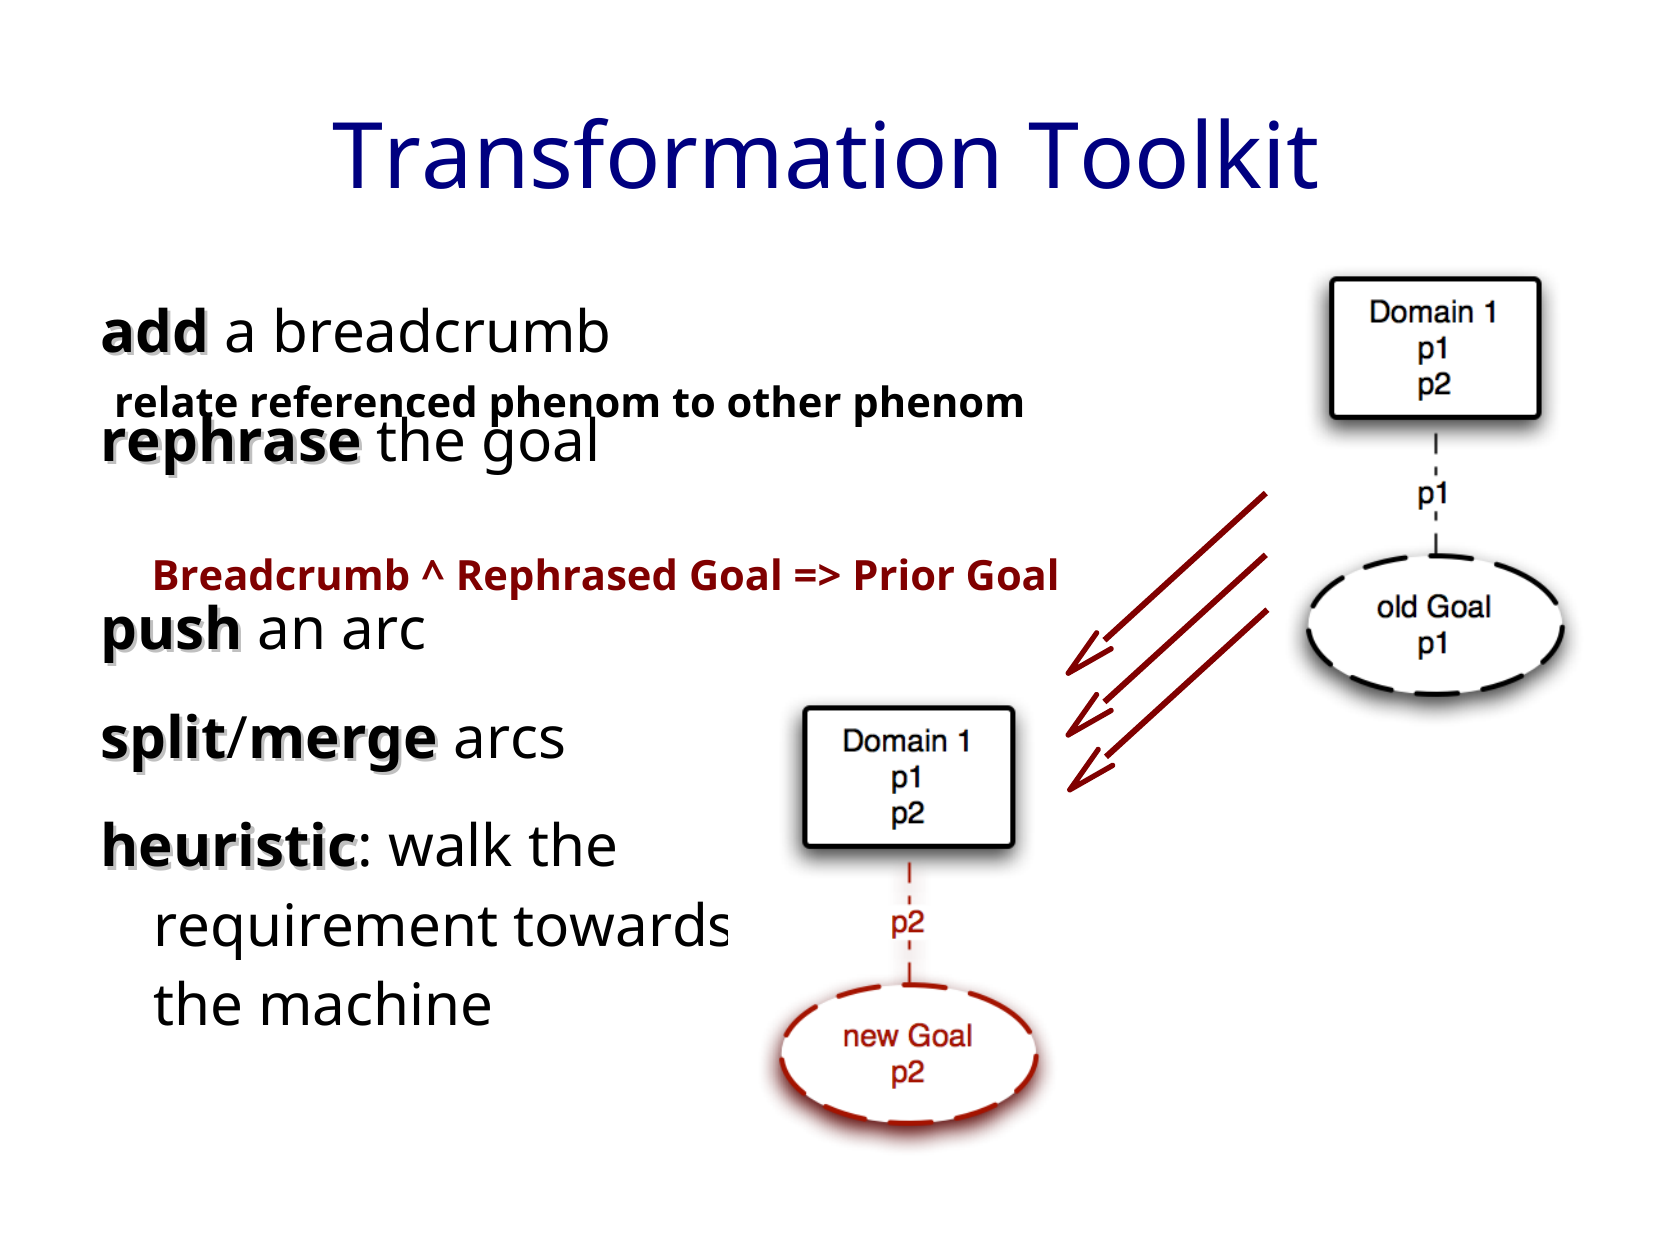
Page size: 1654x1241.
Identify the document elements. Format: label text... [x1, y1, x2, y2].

picture [1082, 768, 1090, 779]
picture [728, 667, 1090, 1185]
picture [1080, 710, 1090, 724]
text_box Breadcrumb ^ Rephrased Goal => Prior Goal [104, 527, 1108, 620]
title Transformation Toolkit [82, 49, 1571, 257]
picture [1255, 238, 1616, 756]
list add a breadcrumb rephrase the goal push an arc split/merge arcs heuristic: walk the requirement towards the machine [82, 290, 809, 1156]
text_box relate referenced phenom to other phenom [112, 355, 1028, 447]
